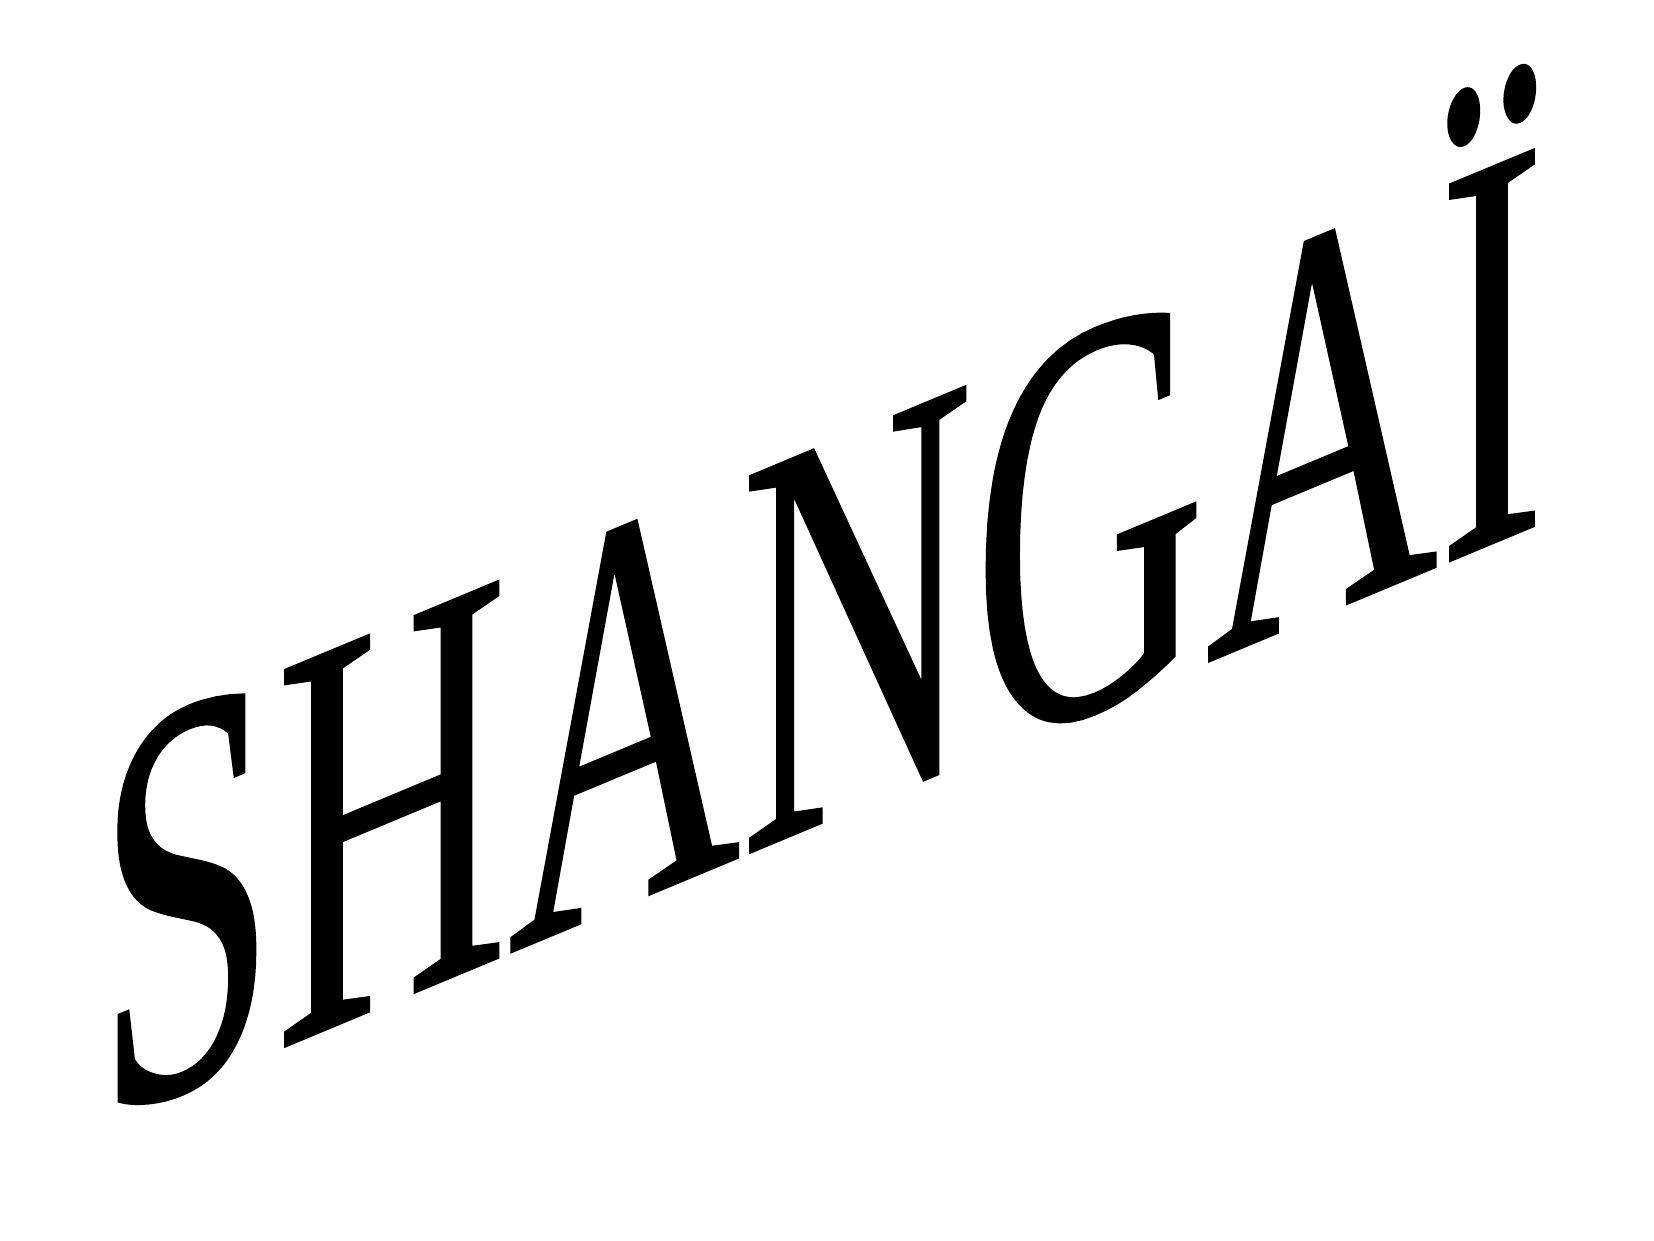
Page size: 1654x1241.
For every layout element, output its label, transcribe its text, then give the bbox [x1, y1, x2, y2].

text_box SHANGAÏ [1449, 149, 1535, 562]
text_box SHANGAÏ [511, 519, 739, 953]
text_box SHANGAÏ [1504, 64, 1536, 123]
text_box SHANGAÏ [986, 313, 1196, 723]
text_box SHANGAÏ [1208, 229, 1436, 662]
text_box SHANGAÏ [118, 694, 256, 1105]
text_box SHANGAÏ [1448, 87, 1480, 147]
text_box SHANGAÏ [749, 385, 966, 854]
text_box SHANGAÏ [284, 580, 499, 1047]
